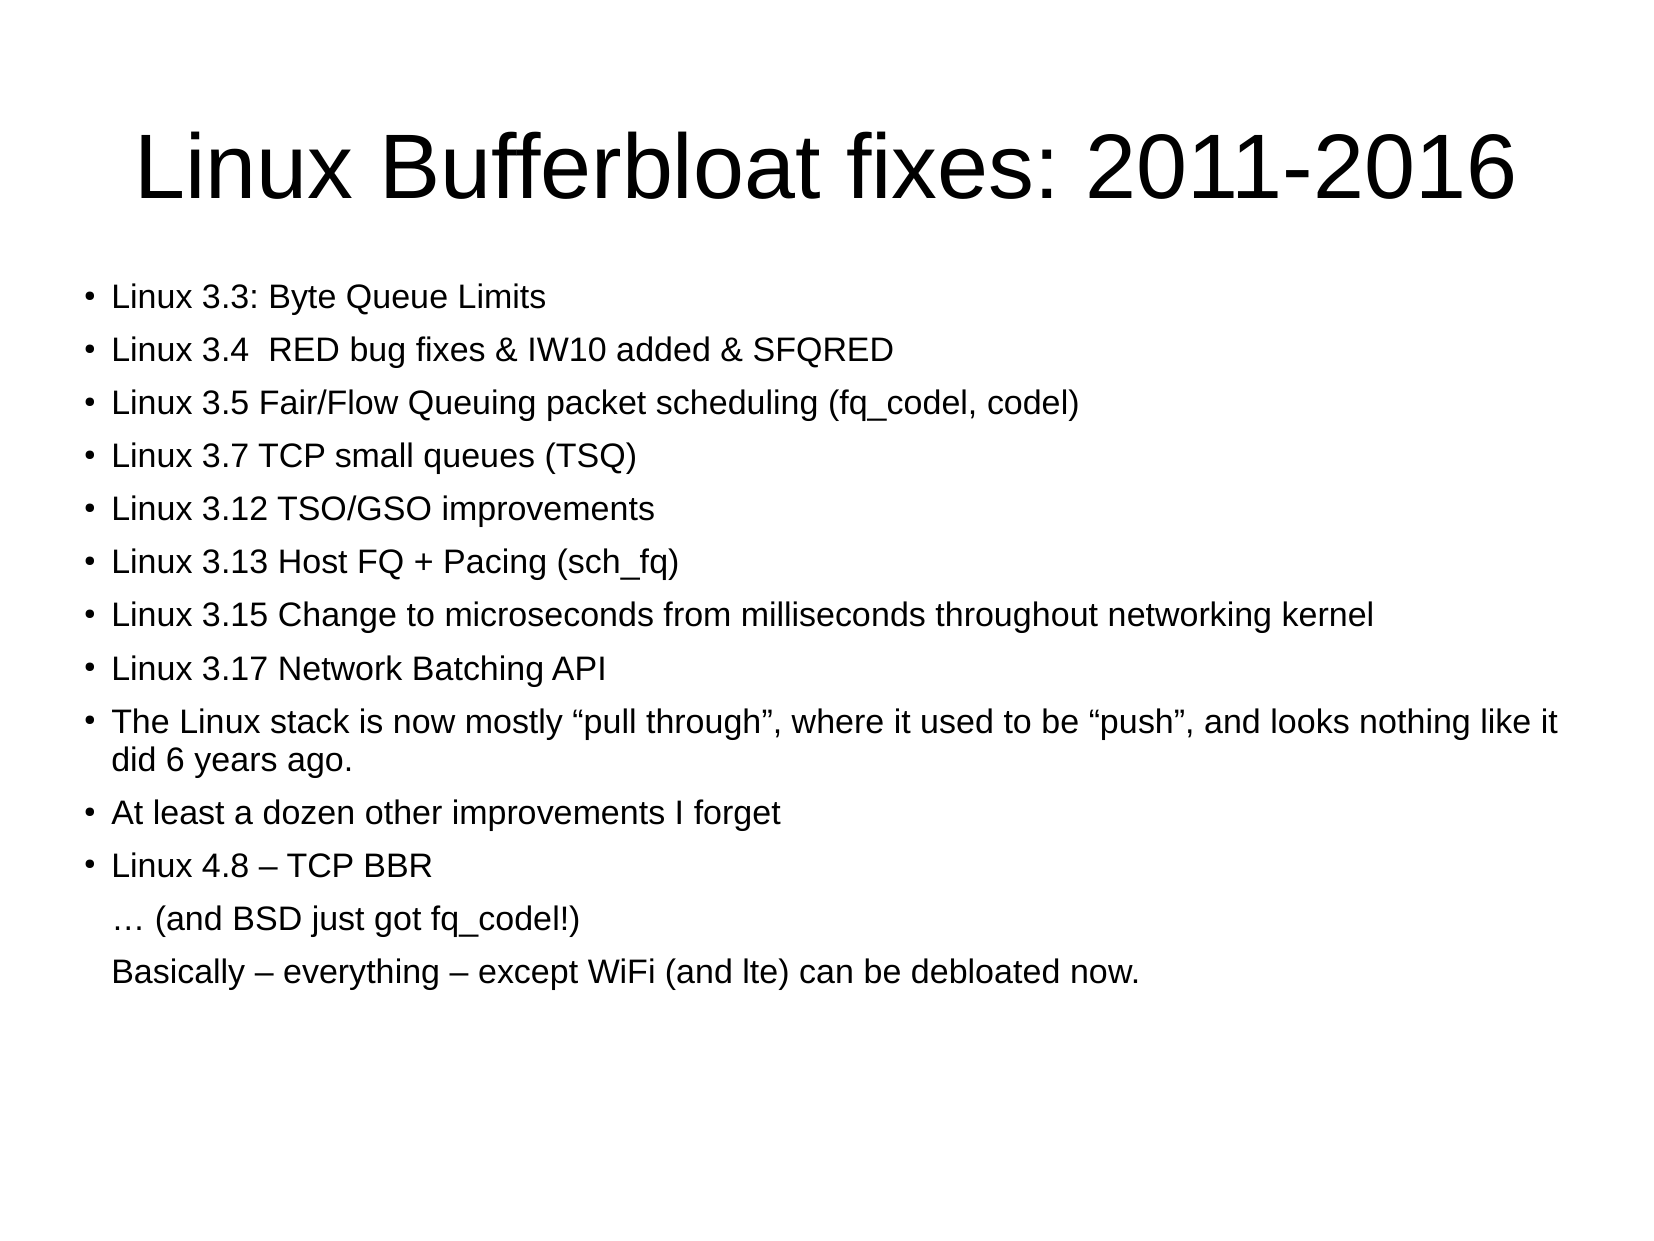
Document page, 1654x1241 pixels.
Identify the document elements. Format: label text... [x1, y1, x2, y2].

list Linux 3.3: Byte Queue Limits Linux 3.4 RED bug fixes & IW10 added & SFQRED Linux 3.5 Fair/Flow Queuing packet scheduling (fq_codel, codel) Linux 3.7 TCP small queues (TSQ) Linux 3.12 TSO/GSO improvements Linux 3.13 Host FQ + Pacing (sch_fq) Linux 3.15 Change to microseconds from milliseconds throughout networking kernel Linux 3.17 Network Batching API The Linux stack is now mostly “pull through”, where it used to be “push”, and looks nothing like it did 6 years ago. At least a dozen other improvements I forget Linux 4.8 – TCP BBR … (and BSD just got fq_codel!) Basically – everything – except WiFi (and lte) can be debloated now. [75, 277, 1564, 997]
title Linux Bufferbloat fixes: 2011-2016 [82, 62, 1571, 271]
